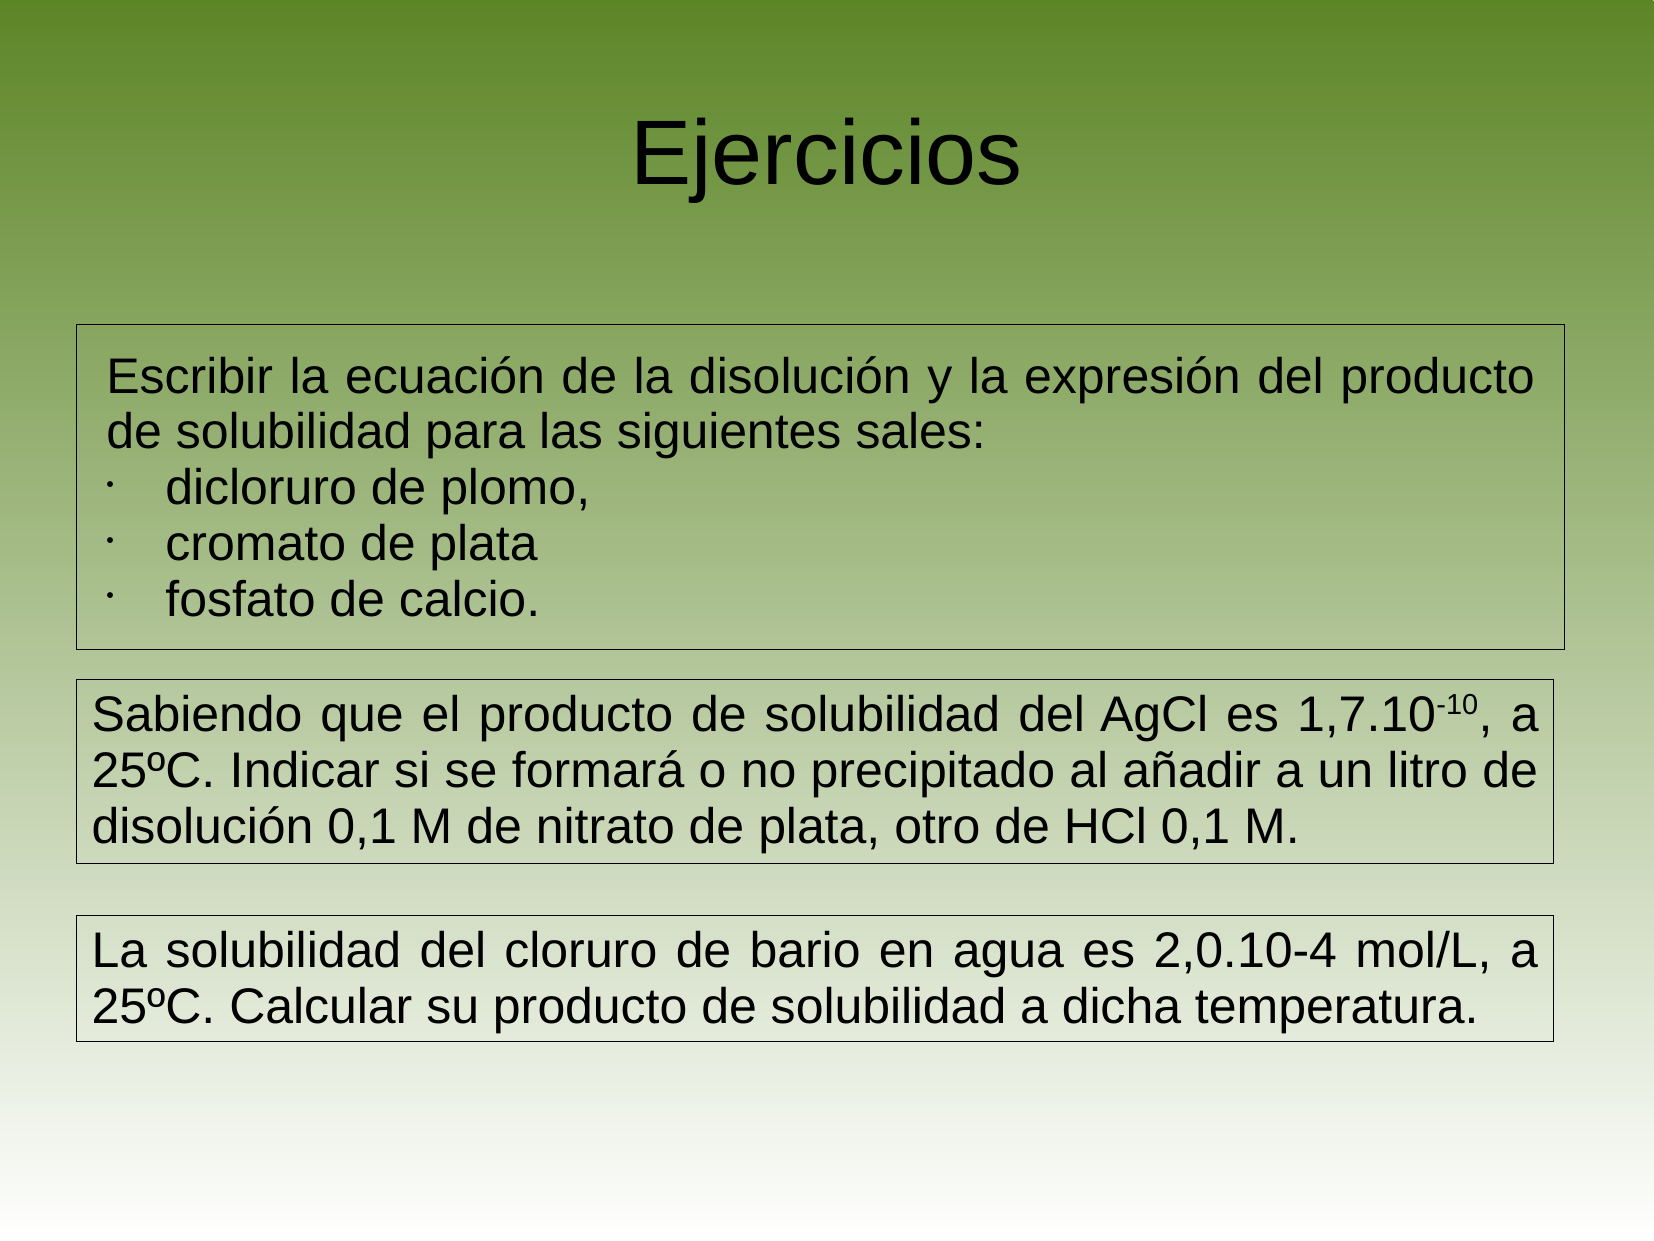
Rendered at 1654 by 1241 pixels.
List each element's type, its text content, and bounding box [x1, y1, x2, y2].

text_box Sabiendo que el producto de solubilidad del AgCl es 1,7.10-10, a 25ºC. Indicar si se formará o no precipitado al añadir a un litro de disolución 0,1 M de nitrato de plata, otro de HCl 0,1 M. [76, 679, 1554, 864]
subtitle Escribir la ecuación de la disolución y la expresión del producto de solubilidad para las siguientes sales: dicloruro de plomo, cromato de plata fosfato de calcio. [76, 324, 1565, 650]
text_box La solubilidad del cloruro de bario en agua es 2,0.10-4 mol/L, a 25ºC. Calcular su producto de solubilidad a dicha temperatura. [76, 915, 1554, 1042]
title Ejercicios [82, 49, 1571, 257]
